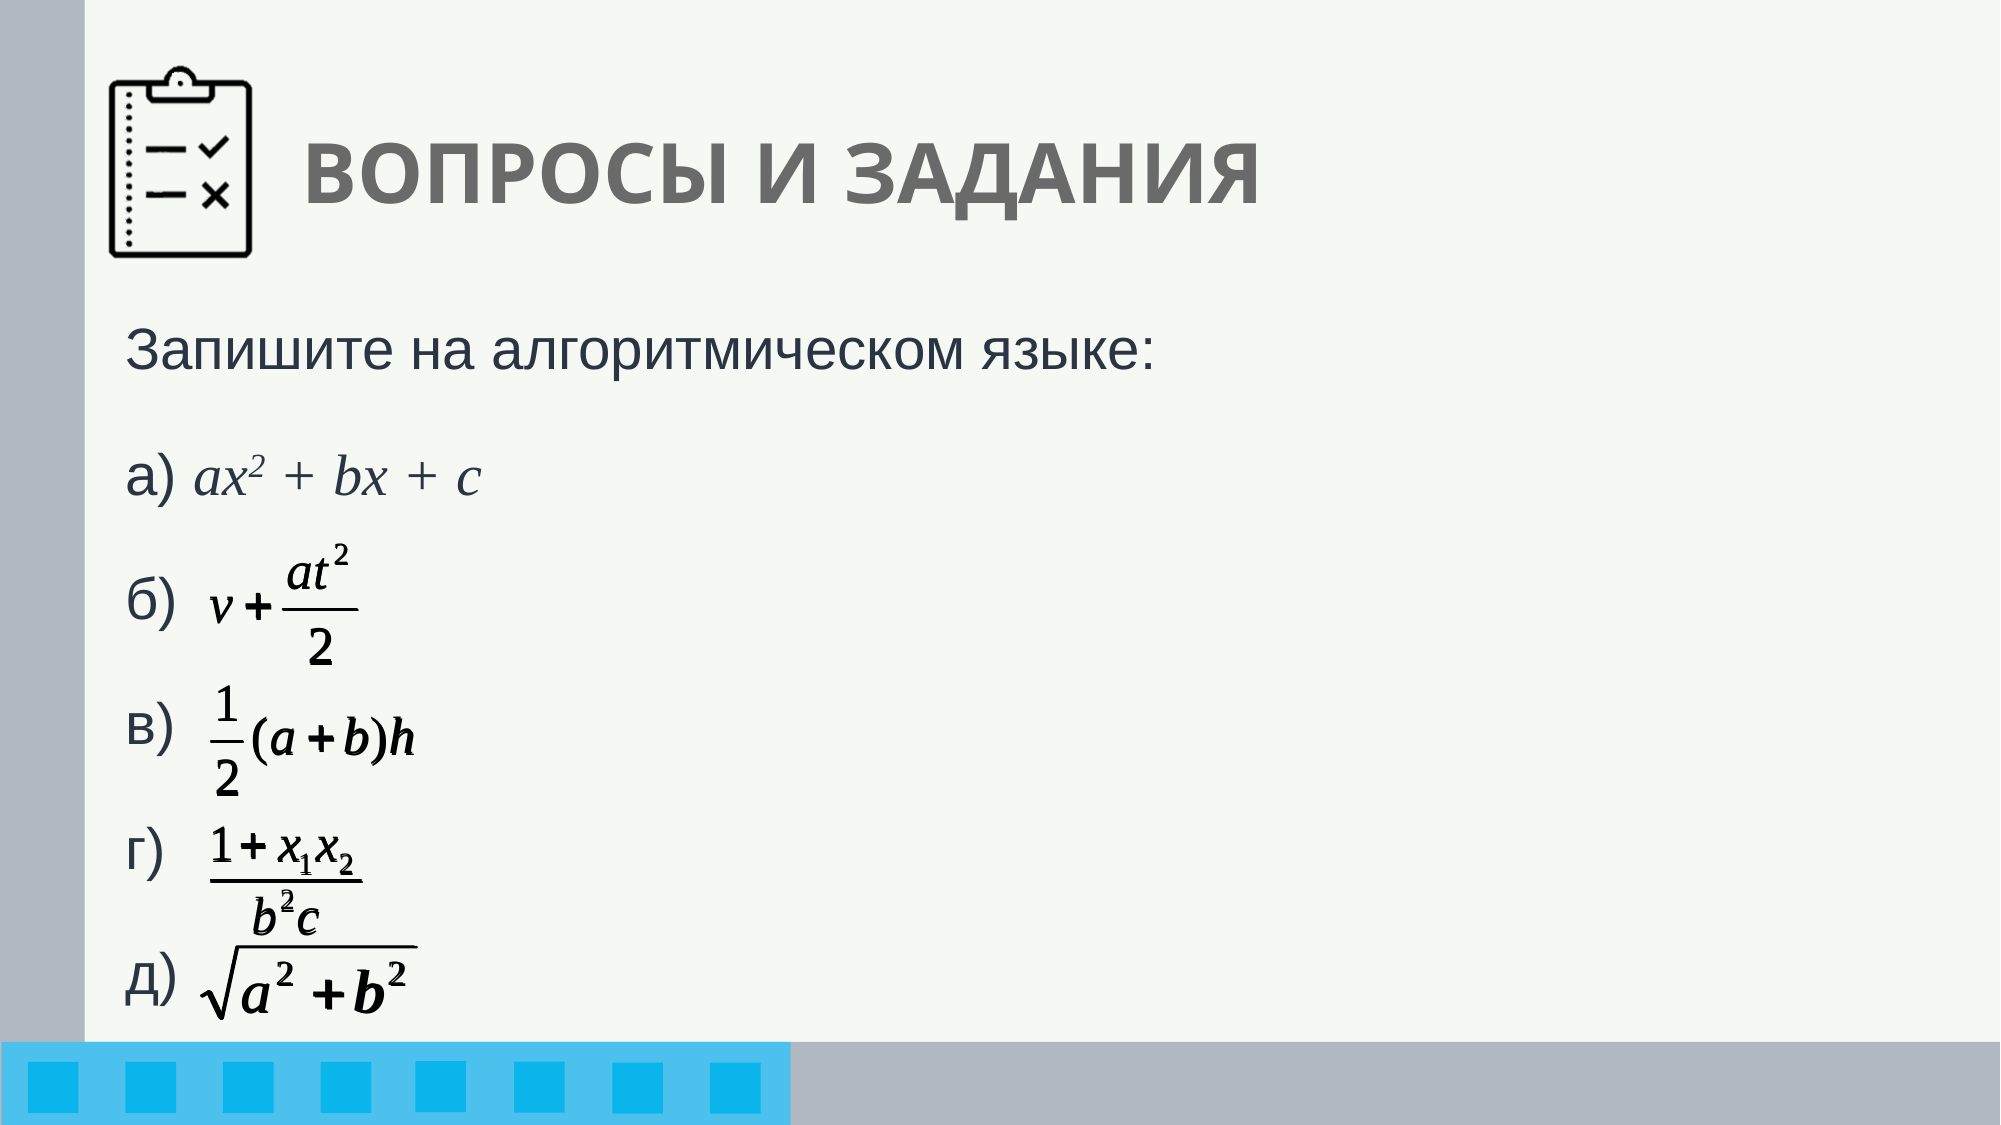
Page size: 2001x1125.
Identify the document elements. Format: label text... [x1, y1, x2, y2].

title ВОПРОСЫ И ЗАДАНИЯ [285, 67, 1892, 286]
picture [189, 812, 425, 1034]
picture [202, 529, 426, 807]
picture [85, 54, 286, 286]
chart [190, 931, 428, 1035]
chart [202, 671, 427, 808]
list Запишите на алгоритмическом языке: а) ax2 + bx + c б) в) г) д) [110, 311, 1892, 1058]
